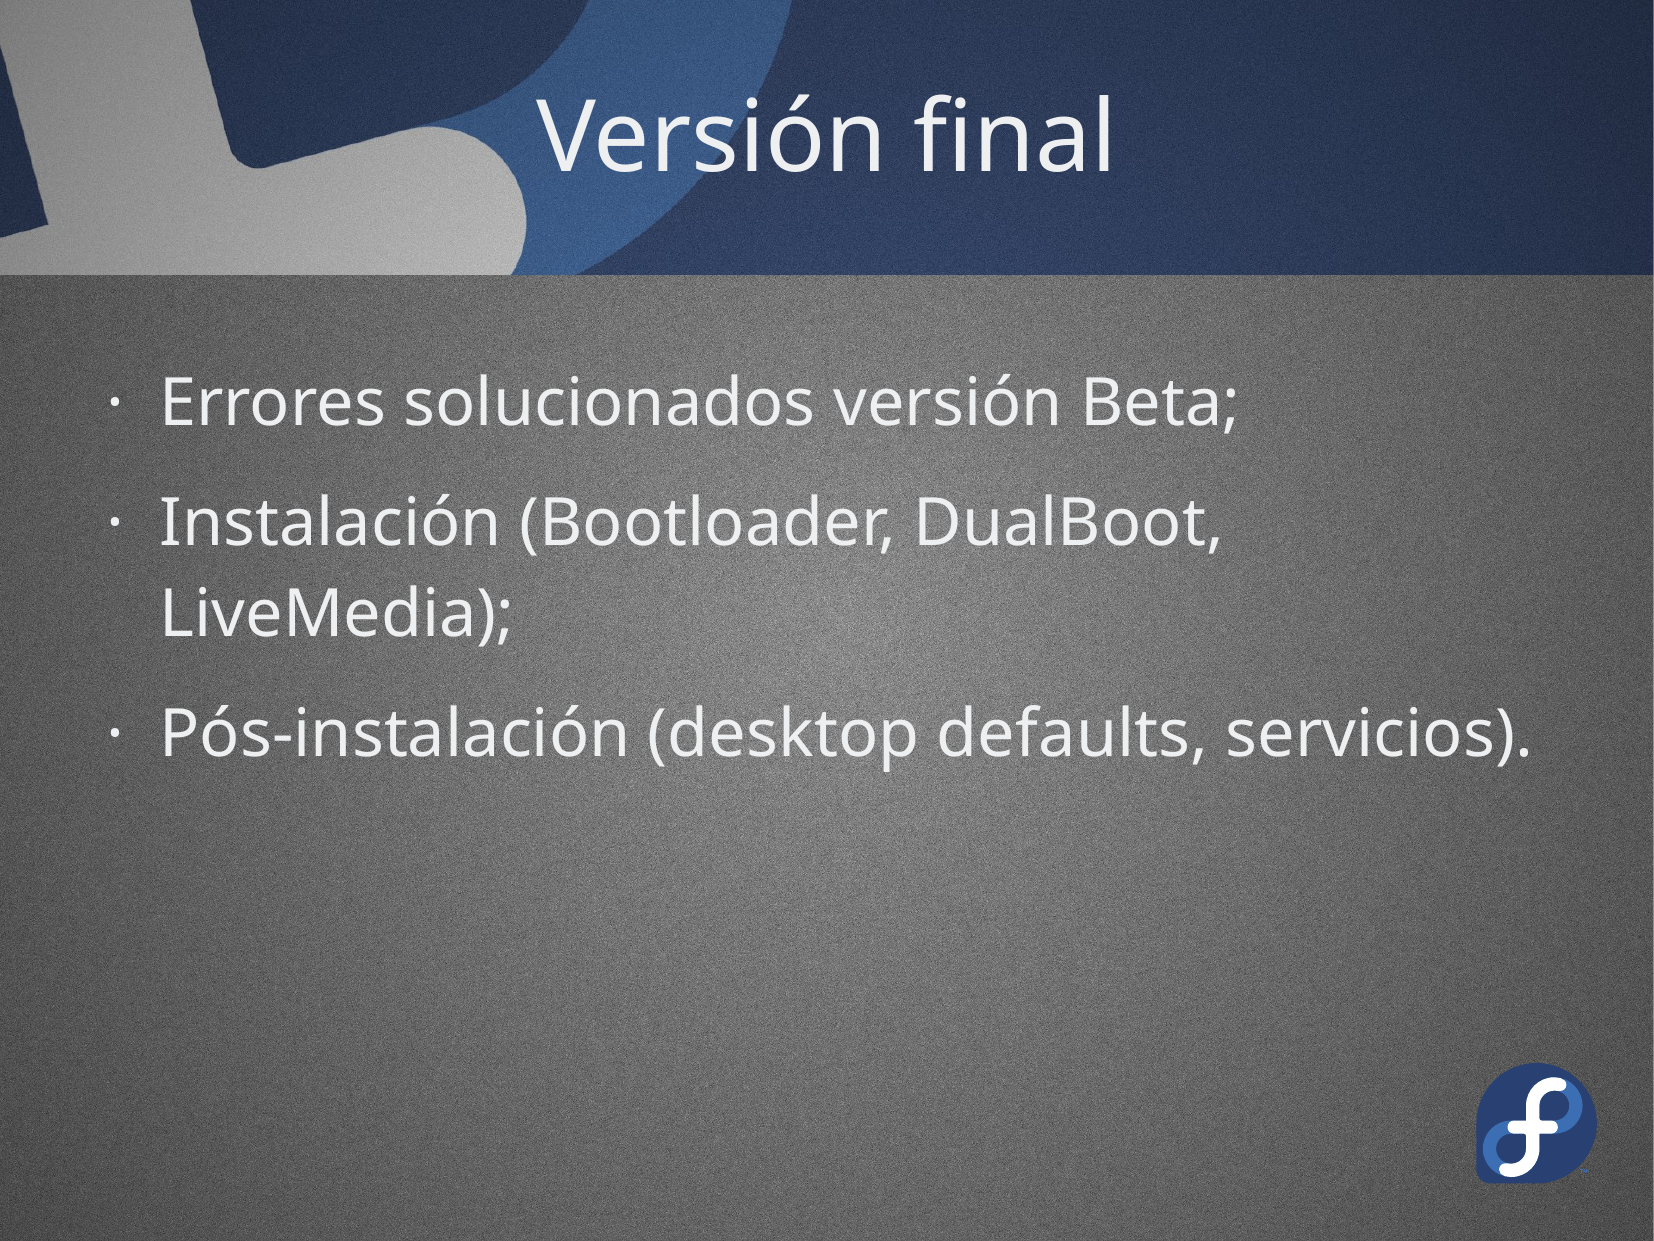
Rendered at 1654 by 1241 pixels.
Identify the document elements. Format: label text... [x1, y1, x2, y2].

list Errores solucionados versión Beta; Instalación (Bootloader, DualBoot, LiveMedia); Pós-instalación (desktop defaults, servicios). [88, 354, 1565, 1063]
picture [0, 0, 1654, 1241]
title Versión final [88, 29, 1565, 237]
